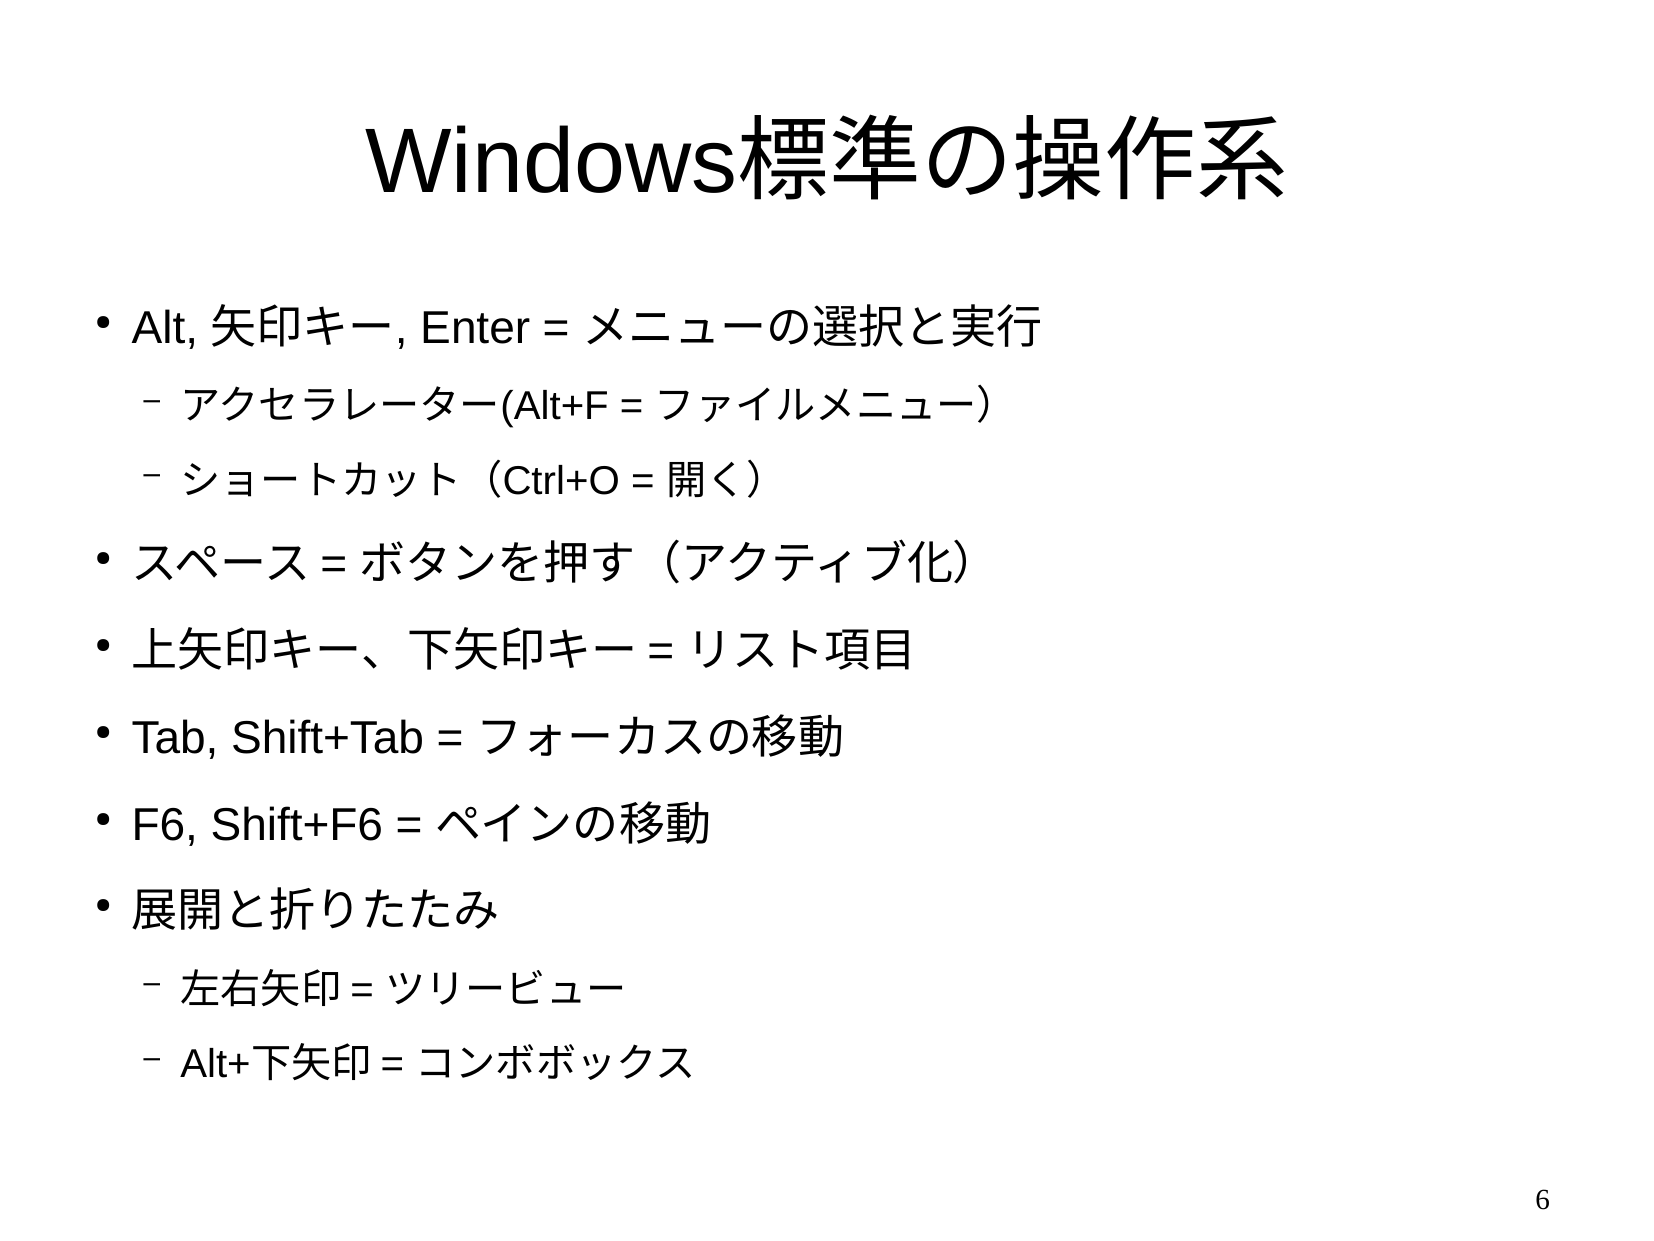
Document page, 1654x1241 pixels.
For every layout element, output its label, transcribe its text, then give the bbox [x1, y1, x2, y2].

list Alt, 矢印キー, Enter = メニューの選択と実行 アクセラレーター(Alt+F = ファイルメニュー） ショートカット（Ctrl+O = 開く） スペース = ボタンを押す（アクティブ化） 上矢印キー、下矢印キー = リスト項目 Tab, Shift+Tab = フォーカスの移動 F6, Shift+F6 = ペインの移動 展開と折りたたみ 左右矢印 = ツリービュー Alt+下矢印 = コンボボックス [82, 290, 1571, 1099]
title Windows標準の操作系 [82, 49, 1571, 257]
